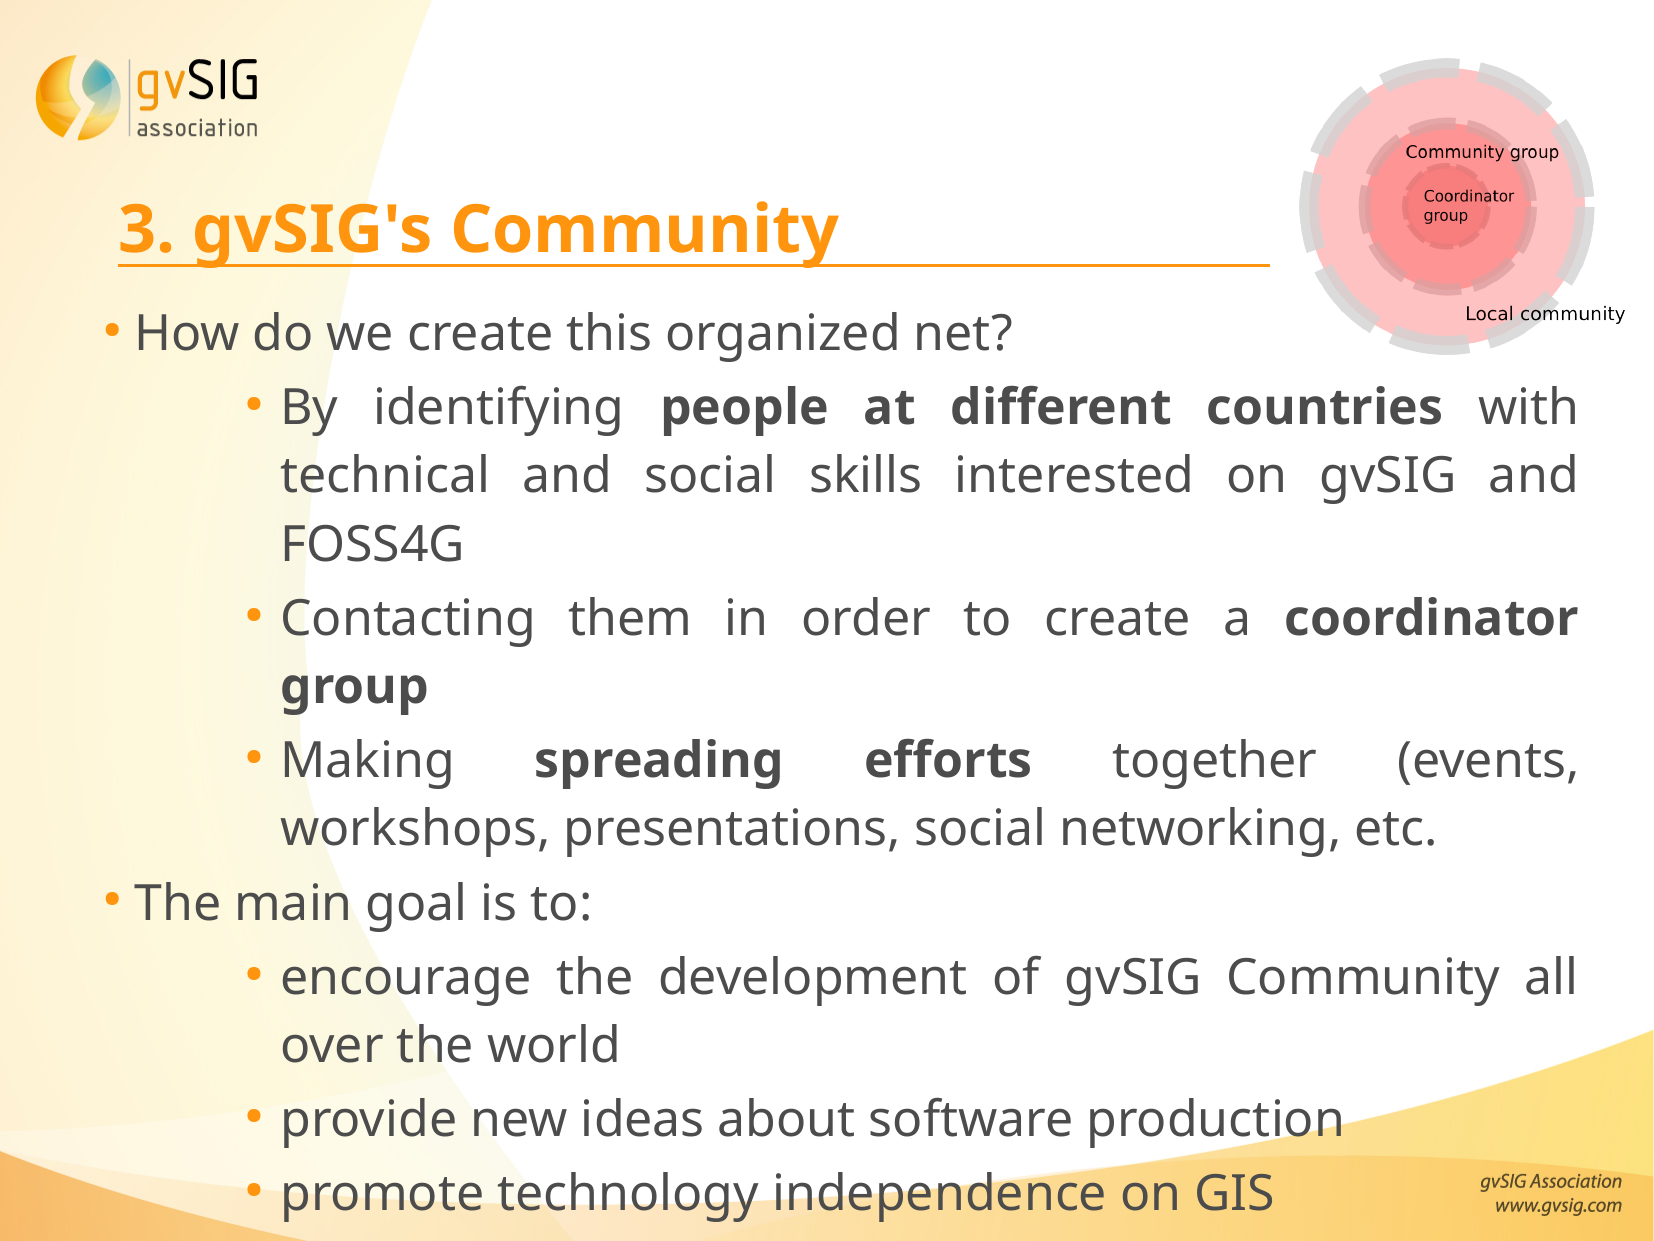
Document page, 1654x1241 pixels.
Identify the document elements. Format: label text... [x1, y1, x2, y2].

text_box How do we create this organized net? By identifying people at different countries with technical and social skills interested on gvSIG and FOSS4G Contacting them in order to create a coordinator group Making spreading efforts together (events, workshops, presentations, social networking, etc. The main goal is to: encourage the development of gvSIG Community all over the world provide new ideas about software production promote technology independence on GIS [88, 289, 1595, 1103]
title 3. gvSIG's Community [118, 177, 1607, 276]
picture [0, 0, 1654, 1241]
